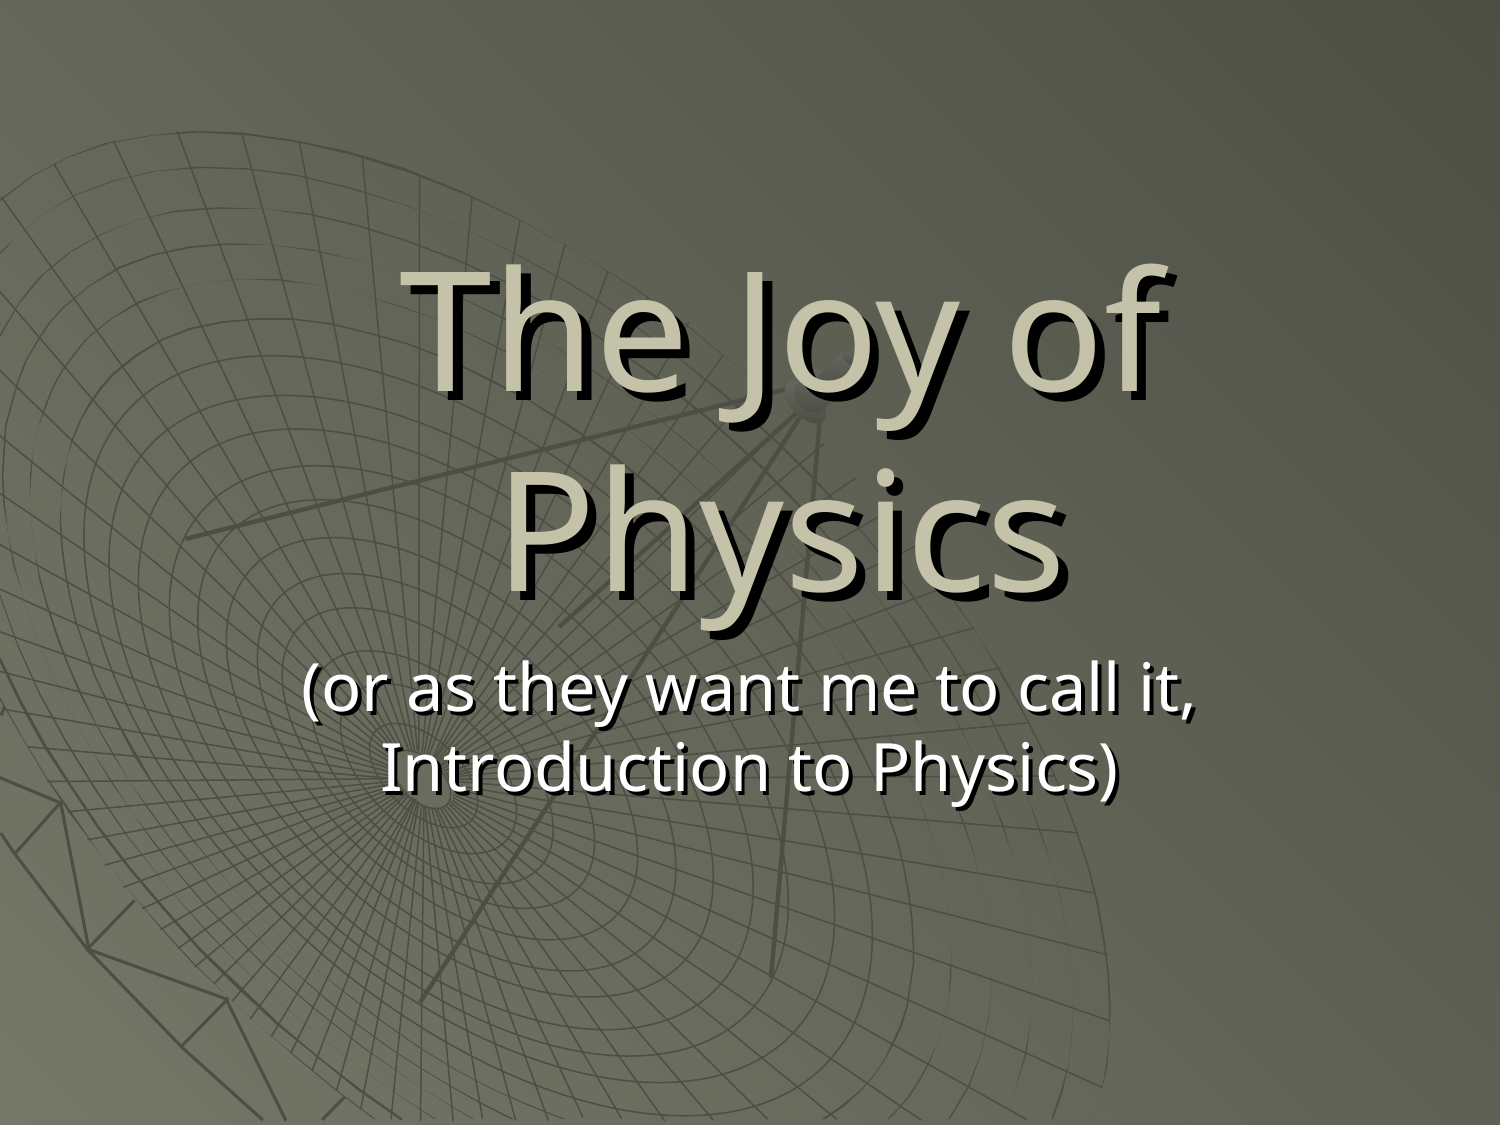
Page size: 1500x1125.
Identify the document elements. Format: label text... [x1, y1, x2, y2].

title The Joy of Physics [112, 216, 1450, 633]
subtitle (or as they want me to call it, Introduction to Physics) [225, 637, 1276, 926]
